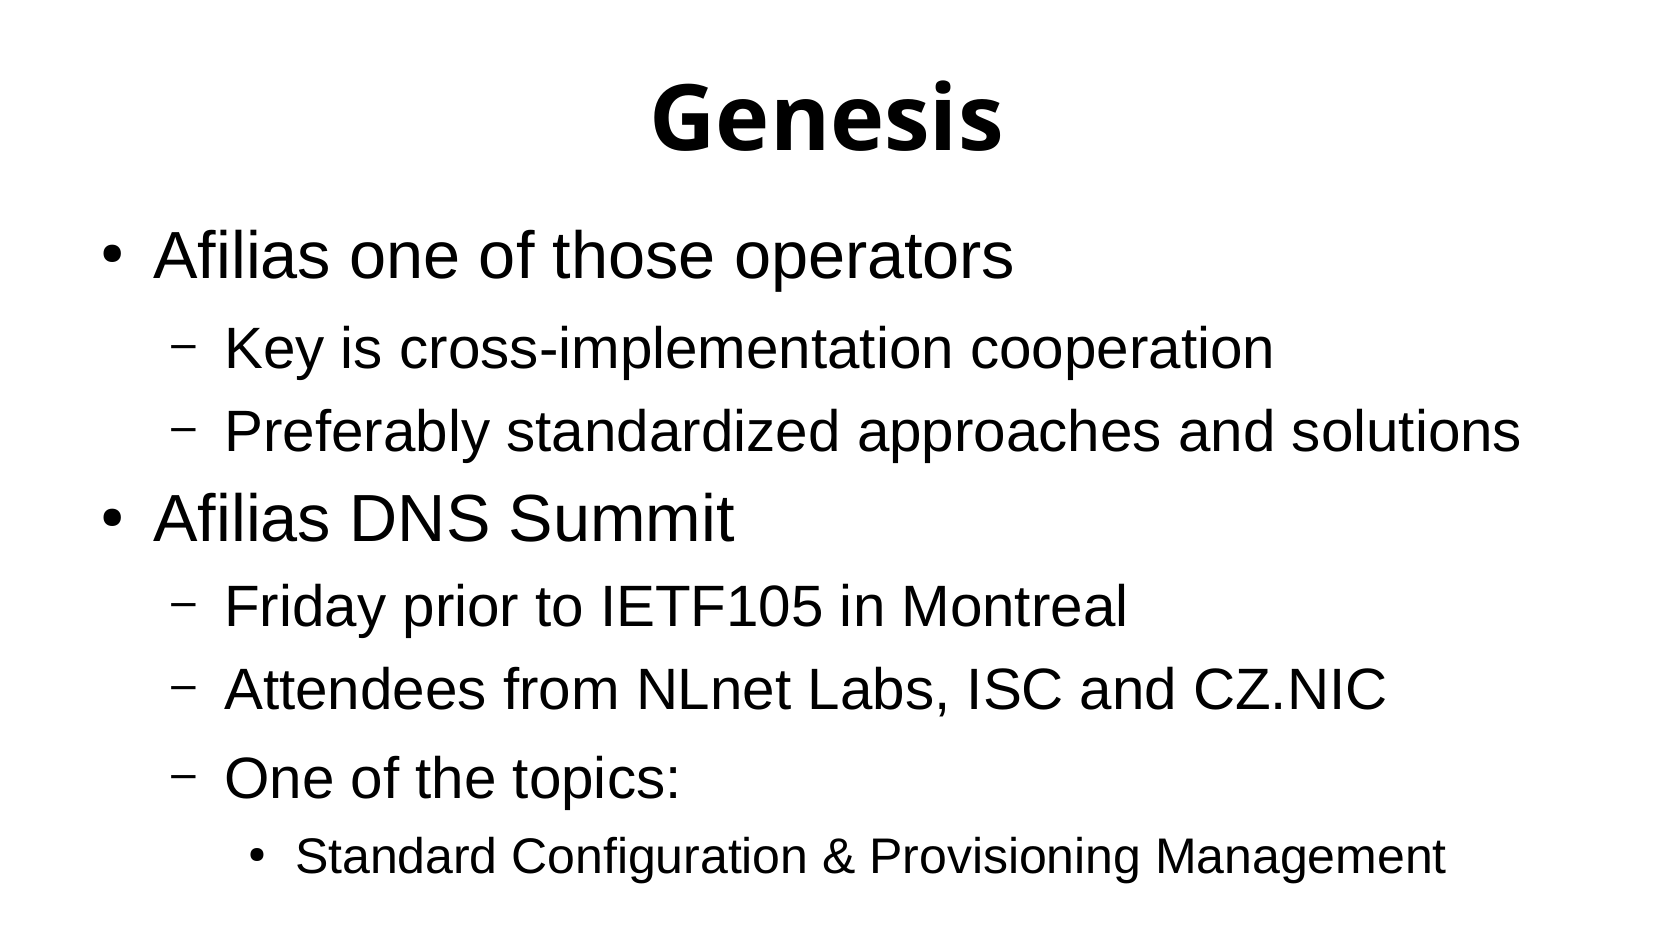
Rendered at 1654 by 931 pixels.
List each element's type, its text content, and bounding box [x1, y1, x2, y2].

list Afilias one of those operators Key is cross-implementation cooperation Preferably standardized approaches and solutions Afilias DNS Summit Friday prior to IETF105 in Montreal Attendees from NLnet Labs, ISC and CZ.NIC One of the topics: Standard Configuration & Provisioning Management [82, 217, 1642, 931]
title Genesis [82, 37, 1571, 193]
